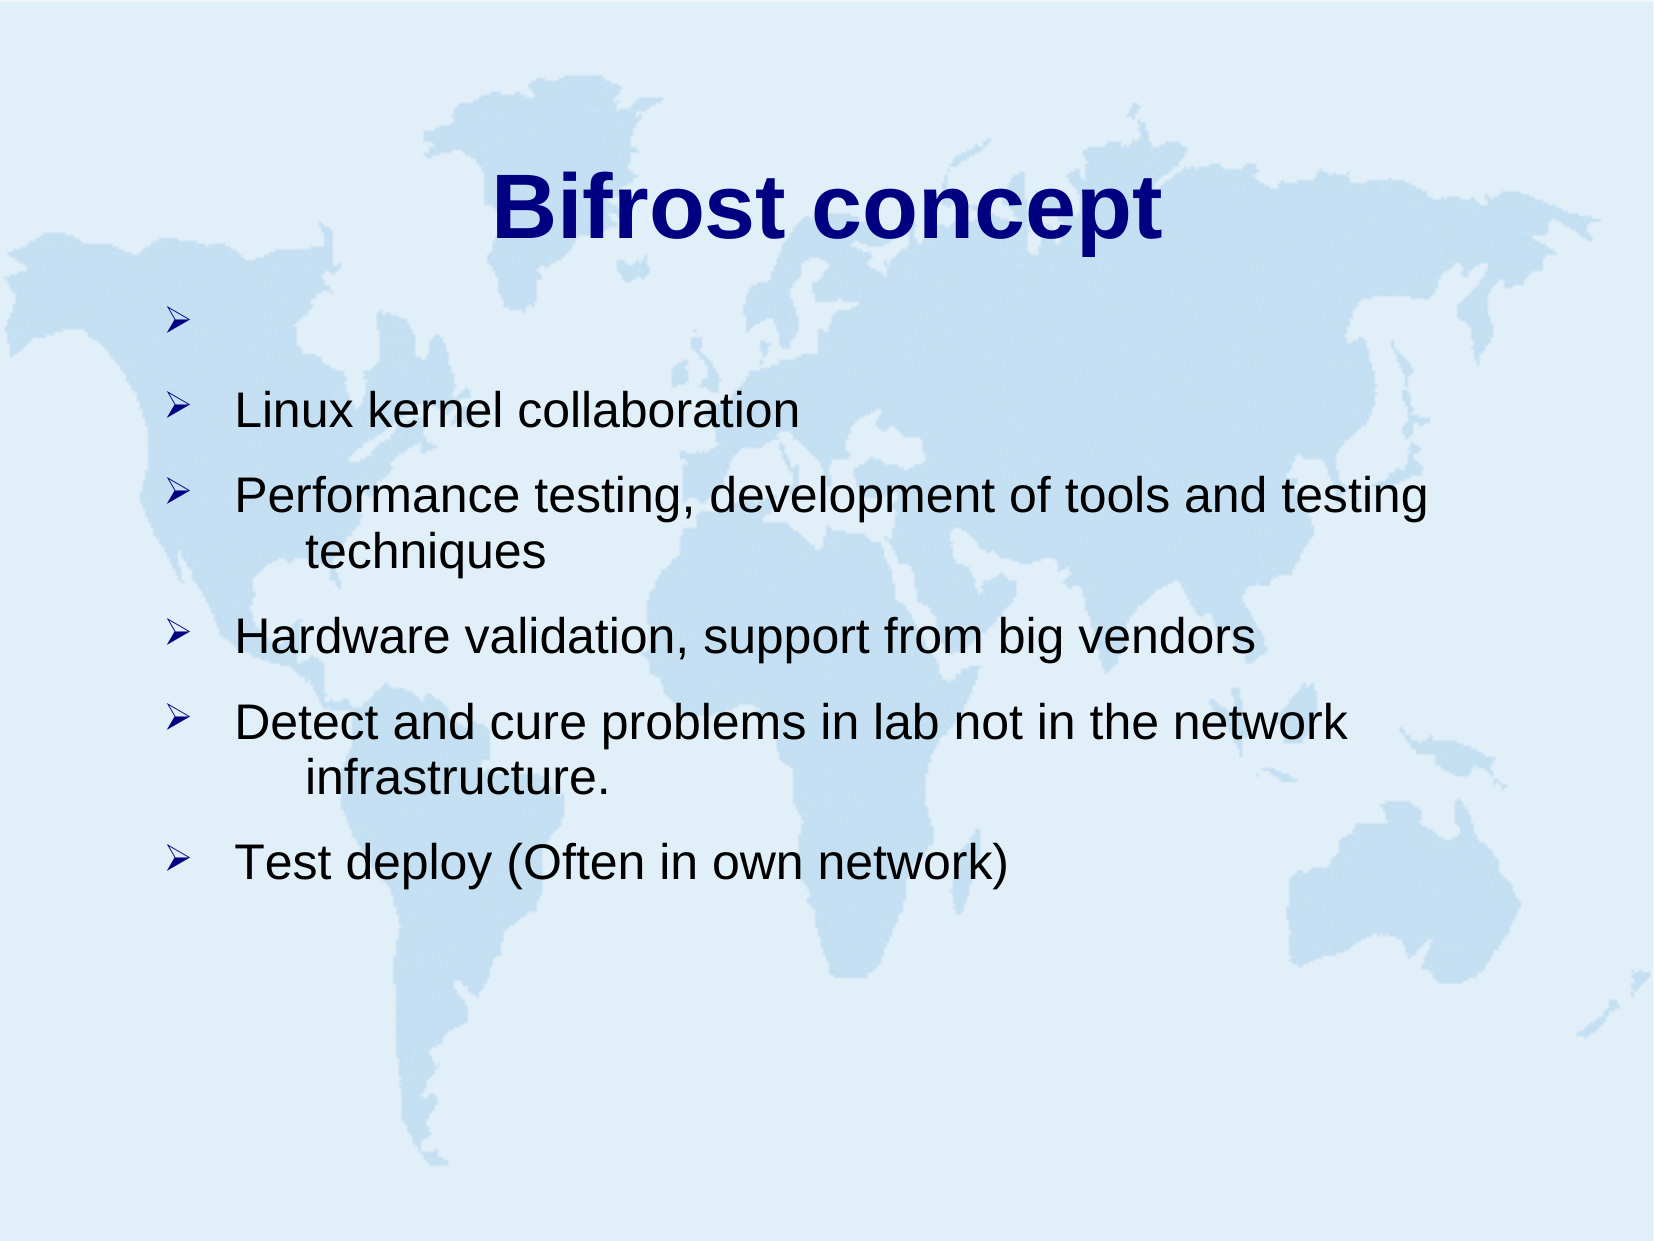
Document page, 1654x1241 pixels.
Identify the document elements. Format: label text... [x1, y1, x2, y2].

list Linux kernel collaboration Performance testing, development of tools and testing techniques Hardware validation, support from big vendors Detect and cure problems in lab not in the network infrastructure. Test deploy (Often in own network) [139, 296, 1552, 1190]
picture [0, 0, 1654, 1241]
title Bifrost concept [121, 102, 1534, 311]
